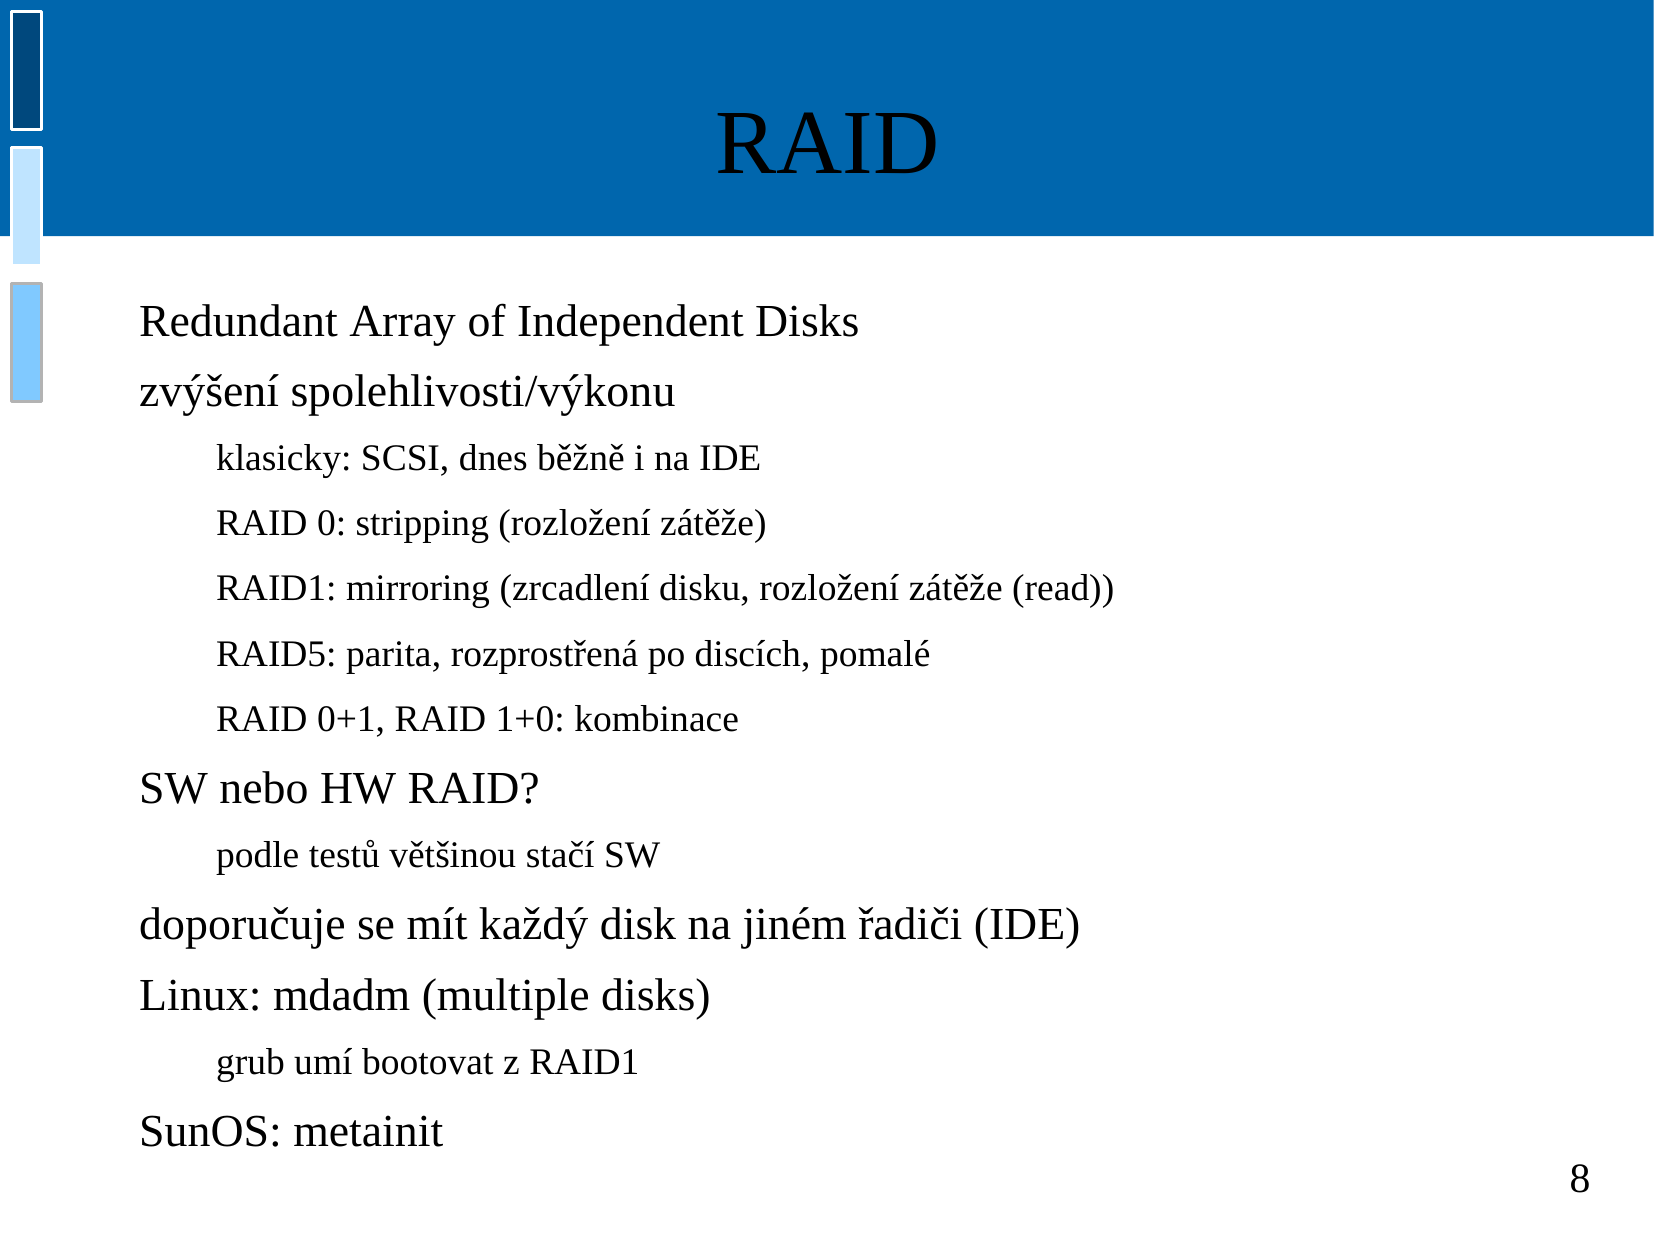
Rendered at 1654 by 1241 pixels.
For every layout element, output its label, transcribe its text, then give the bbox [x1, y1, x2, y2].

title RAID [121, 49, 1534, 237]
list Redundant Array of Independent Disks zvýšení spolehlivosti/výkonu klasicky: SCSI, dnes běžně i na IDE RAID 0: stripping (rozložení zátěže) RAID1: mirroring (zrcadlení disku, rozložení zátěže (read)) RAID5: parita, rozprostřená po discích, pomalé RAID 0+1, RAID 1+0: kombinace SW nebo HW RAID? podle testů většinou stačí SW doporučuje se mít každý disk na jiném řadiči (IDE) Linux: mdadm (multiple disks) grub umí bootovat z RAID1 SunOS: metainit [121, 295, 1534, 1157]
